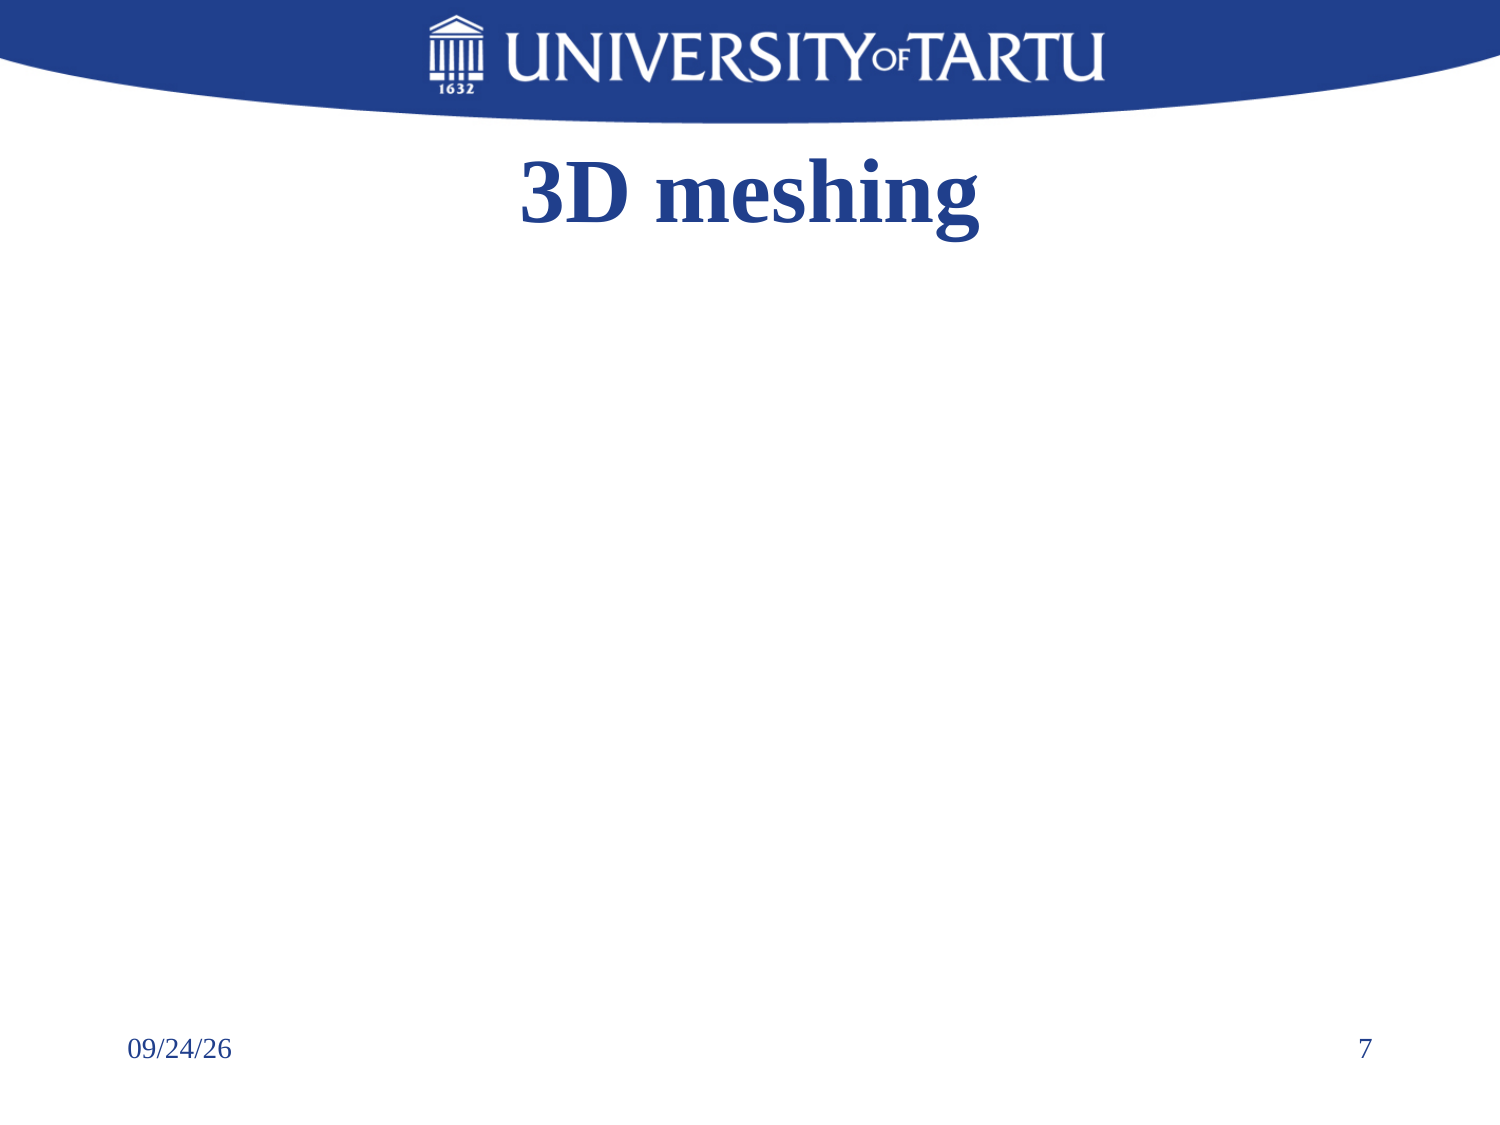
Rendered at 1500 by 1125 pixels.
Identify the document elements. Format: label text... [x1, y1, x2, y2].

title 3D meshing [112, 118, 1388, 266]
picture [0, 0, 1500, 1125]
